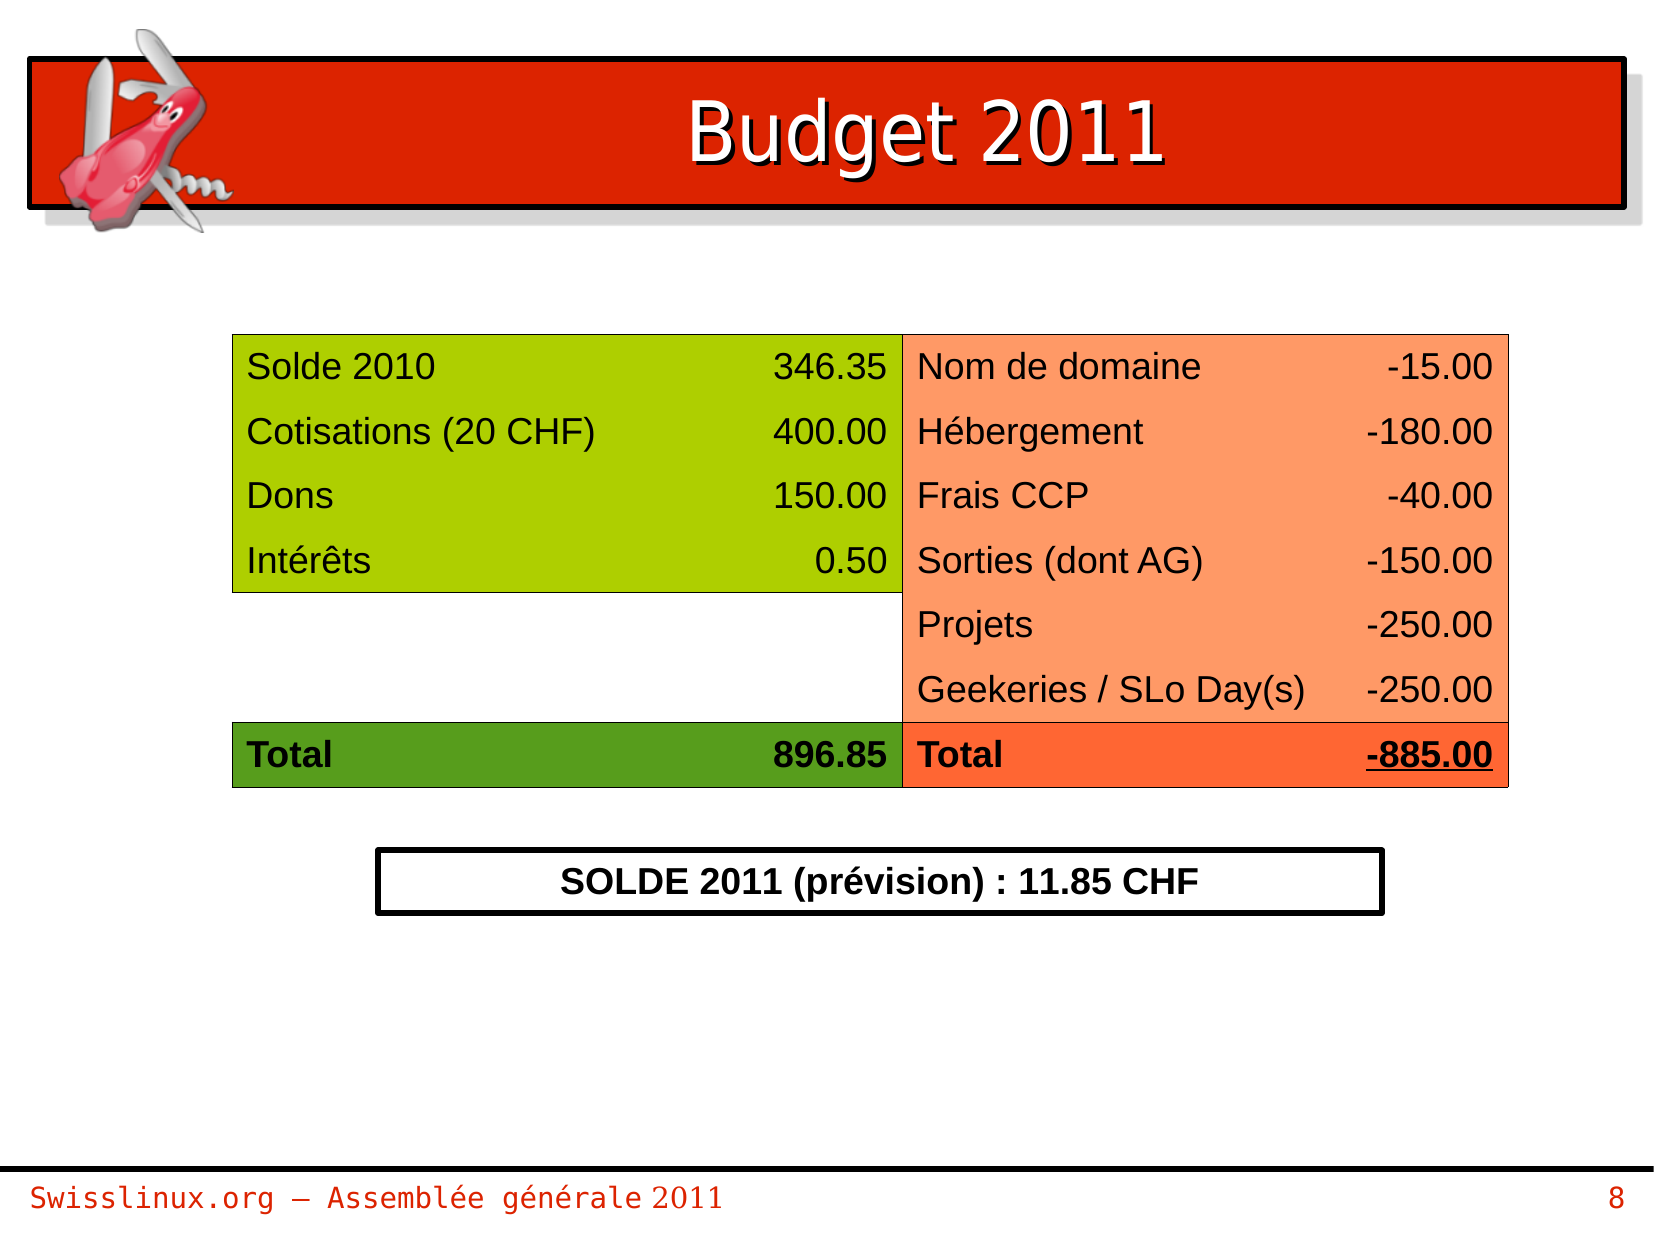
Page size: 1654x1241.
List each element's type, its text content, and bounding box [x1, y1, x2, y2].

table_cell [722, 657, 902, 722]
table_cell -150.00 [1331, 528, 1508, 593]
table_cell Frais CCP [903, 463, 1331, 528]
table_cell Intérêts [233, 528, 722, 592]
table_cell Dons [233, 463, 722, 528]
table_cell 0.50 [722, 528, 902, 592]
table_cell Total [233, 723, 722, 787]
table_cell -180.00 [1331, 399, 1508, 463]
table_header 346.35 [722, 335, 902, 399]
table_cell 896.85 [722, 723, 902, 787]
table_cell -885.00 [1331, 723, 1508, 787]
table_cell [232, 593, 722, 657]
table_cell Hébergement [903, 399, 1331, 463]
table_header Solde 2010 [233, 335, 722, 399]
table_cell [232, 657, 722, 722]
text_box SOLDE 2011 (prévision) : 11.85 CHF [377, 850, 1382, 914]
title Budget 2011 [259, 84, 1595, 182]
table_cell [722, 593, 902, 657]
table_cell Projets [903, 593, 1331, 657]
table_cell -250.00 [1331, 593, 1508, 657]
table_header -15.00 [1331, 335, 1508, 399]
table_header Nom de domaine [903, 335, 1331, 399]
picture [59, 29, 234, 233]
table_cell Geekeries / SLo Day(s) [903, 657, 1331, 722]
table_cell 400.00 [722, 399, 902, 463]
table_cell Sorties (dont AG) [903, 528, 1331, 593]
table_cell -250.00 [1331, 657, 1508, 722]
table_cell -40.00 [1331, 463, 1508, 528]
table_cell 150.00 [722, 463, 902, 528]
table_cell Total [903, 723, 1331, 787]
table_cell Cotisations (20 CHF) [233, 399, 722, 463]
